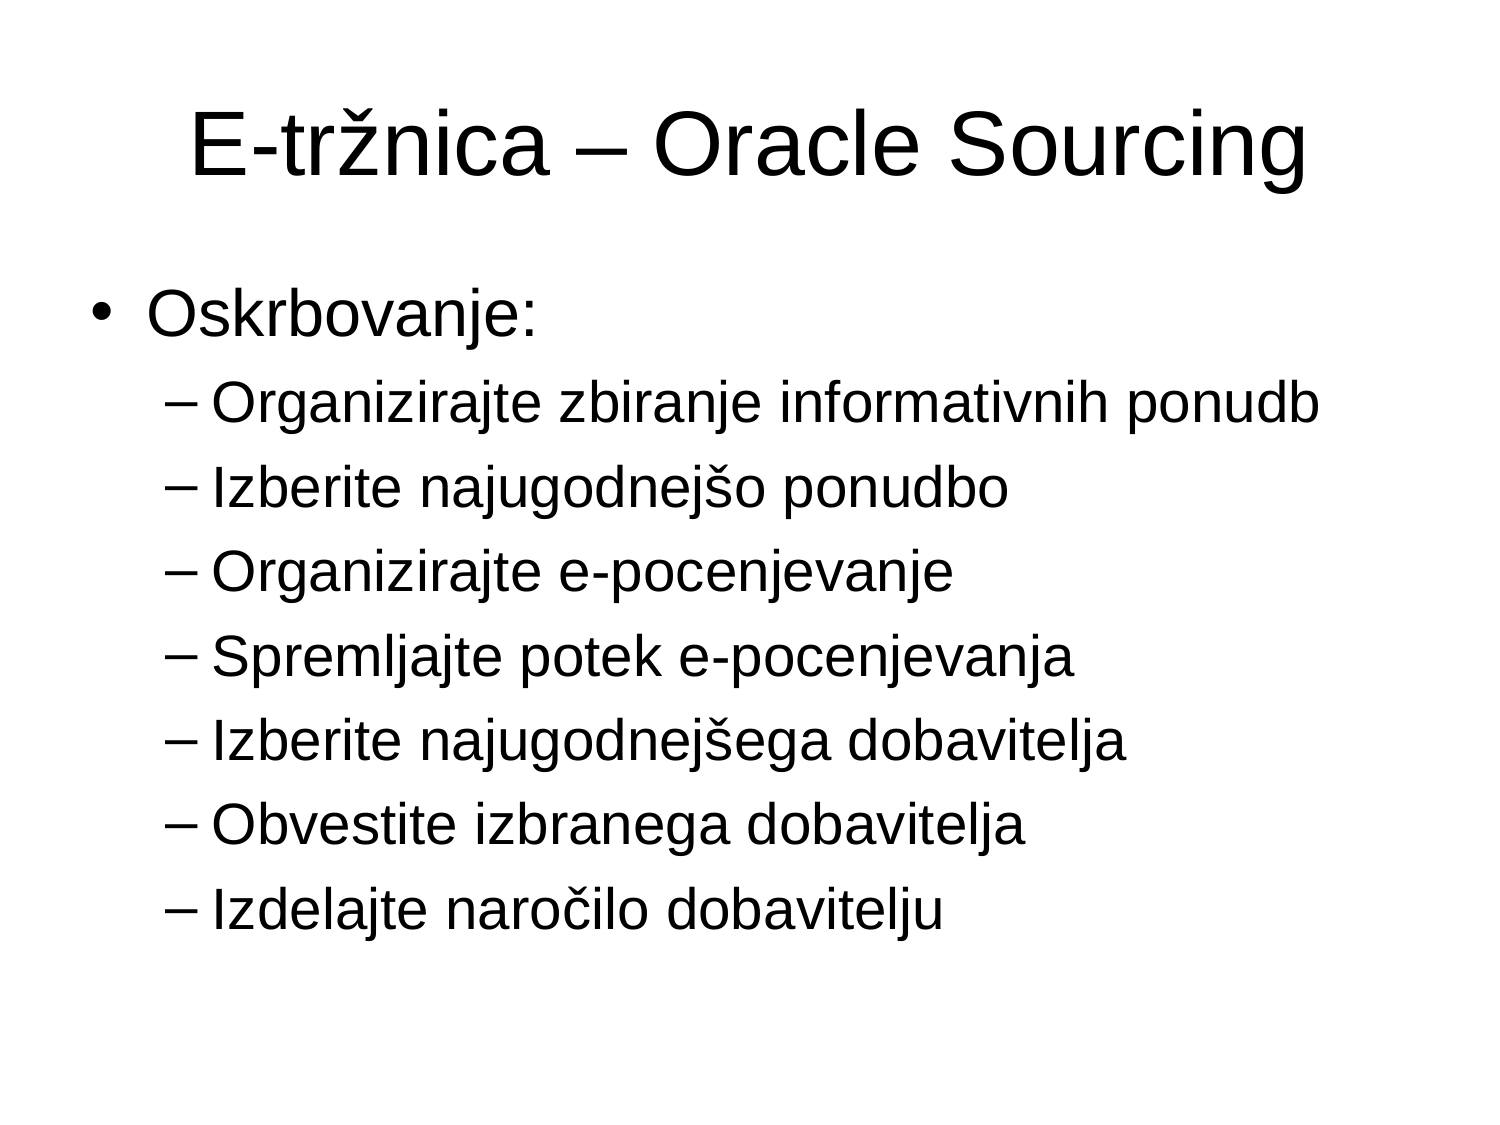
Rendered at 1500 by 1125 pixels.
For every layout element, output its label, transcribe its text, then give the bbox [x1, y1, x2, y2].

title E-tržnica – Oracle Sourcing [75, 45, 1426, 233]
list Oskrbovanje: Organizirajte zbiranje informativnih ponudb Izberite najugodnejšo ponudbo Organizirajte e-pocenjevanje Spremljajte potek e-pocenjevanja Izberite najugodnejšega dobavitelja Obvestite izbranega dobavitelja Izdelajte naročilo dobavitelju [75, 262, 1426, 1006]
